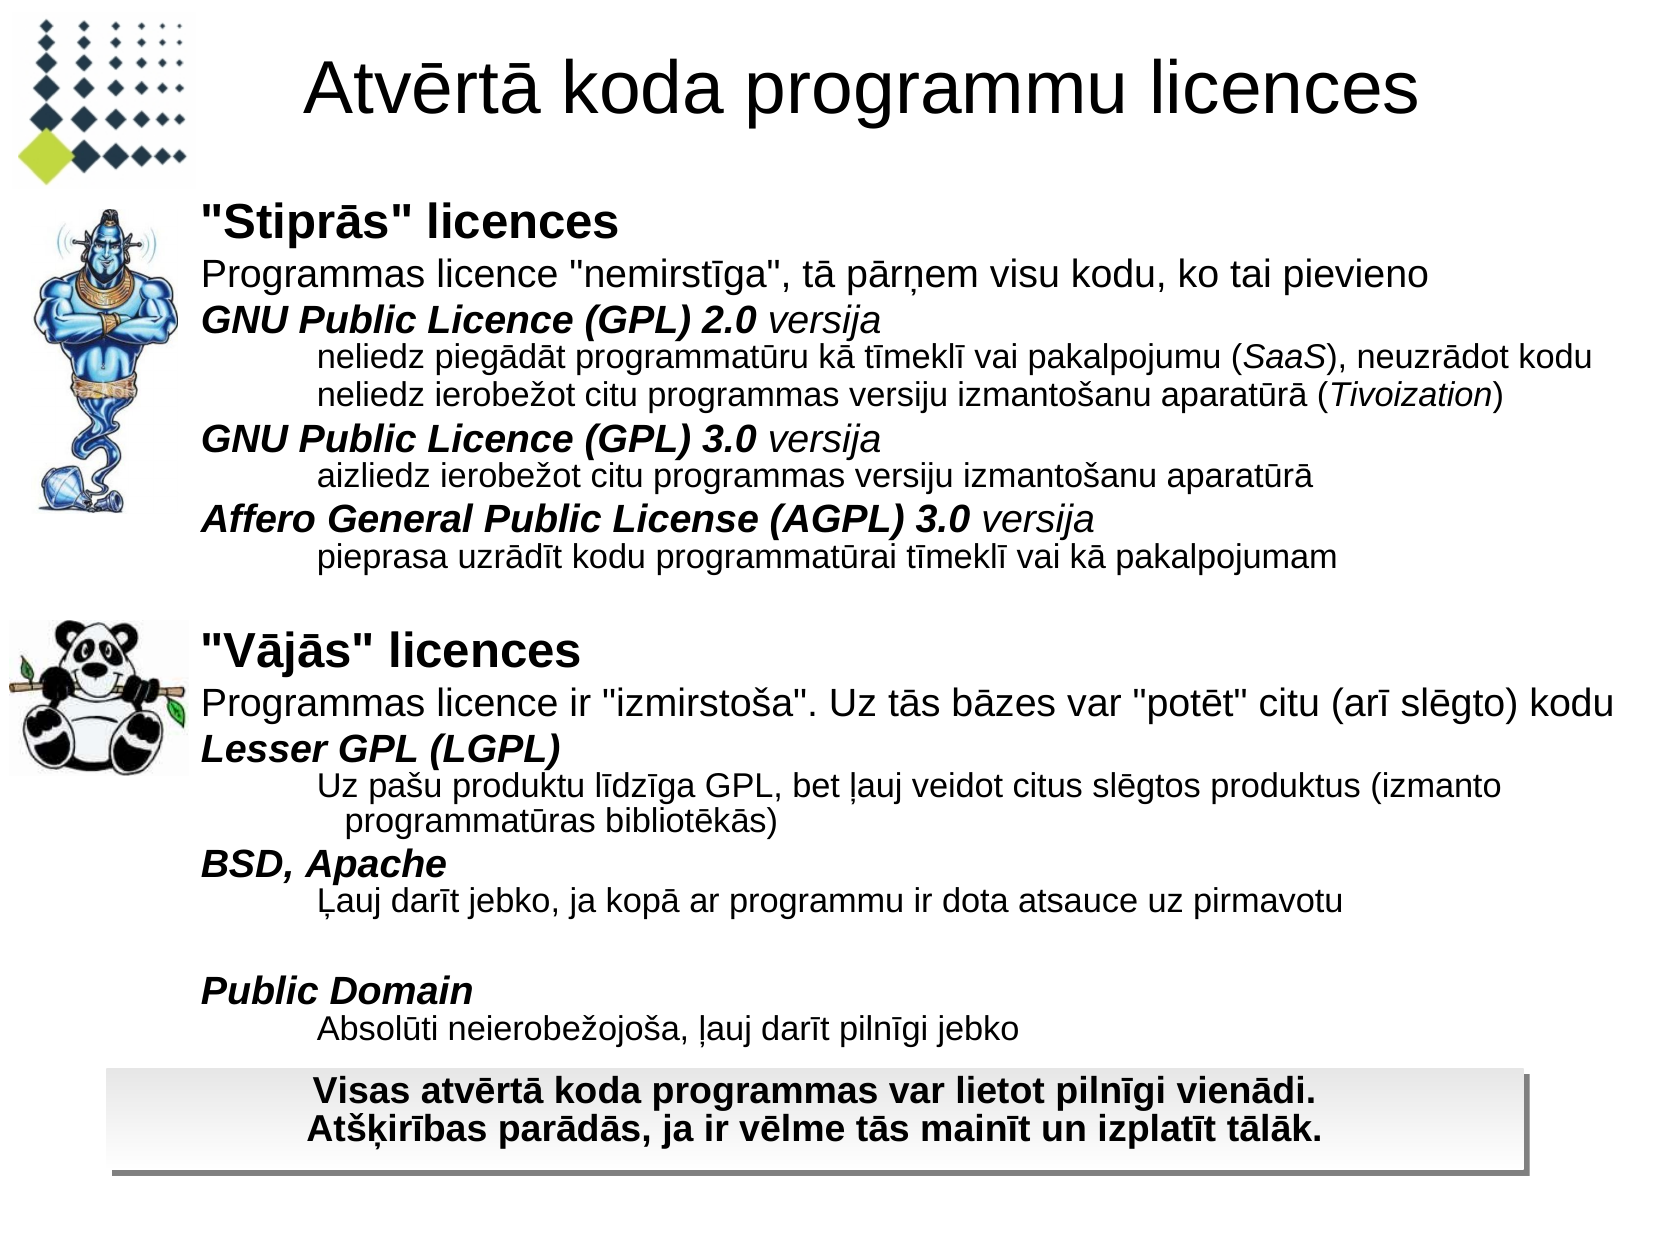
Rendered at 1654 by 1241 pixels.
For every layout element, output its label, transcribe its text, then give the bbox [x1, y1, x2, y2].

picture [9, 620, 189, 776]
list "Stiprās" licences Programmas licence "nemirstīga", tā pārņem visu kodu, ko tai pievieno GNU Public Licence (GPL) 2.0 versija neliedz piegādāt programmatūru kā tīmeklī vai pakalpojumu (SaaS), neuzrādot kodu neliedz ierobežot citu programmas versiju izmantošanu aparatūrā (Tivoization) GNU Public Licence (GPL) 3.0 versija aizliedz ierobežot citu programmas versiju izmantošanu aparatūrā Affero General Public License (AGPL) 3.0 versija pieprasa uzrādīt kodu programmatūrai tīmeklī vai kā pakalpojumam "Vājās" licences Programmas licence ir "izmirstoša". Uz tās bāzes var "potēt" citu (arī slēgto) kodu Lesser GPL (LGPL) Uz pašu produktu līdzīga GPL, bet ļauj veidot citus slēgtos produktus (izmanto programmatūras bibliotēkās) BSD, Apache Ļauj darīt jebko, ja kopā ar programmu ir dota atsauce uz pirmavotu Public Domain Absolūti neierobežojoša, ļauj darīt pilnīgi jebko [200, 194, 1625, 1081]
picture [31, 209, 178, 514]
title Atvērtā koda programmu licences [153, 41, 1571, 140]
picture [12, 12, 196, 189]
text_box Visas atvērtā koda programmas var lietot pilnīgi vienādi. Atšķirības parādās, ja ir vēlme tās mainīt un izplatīt tālāk. [106, 1068, 1524, 1170]
